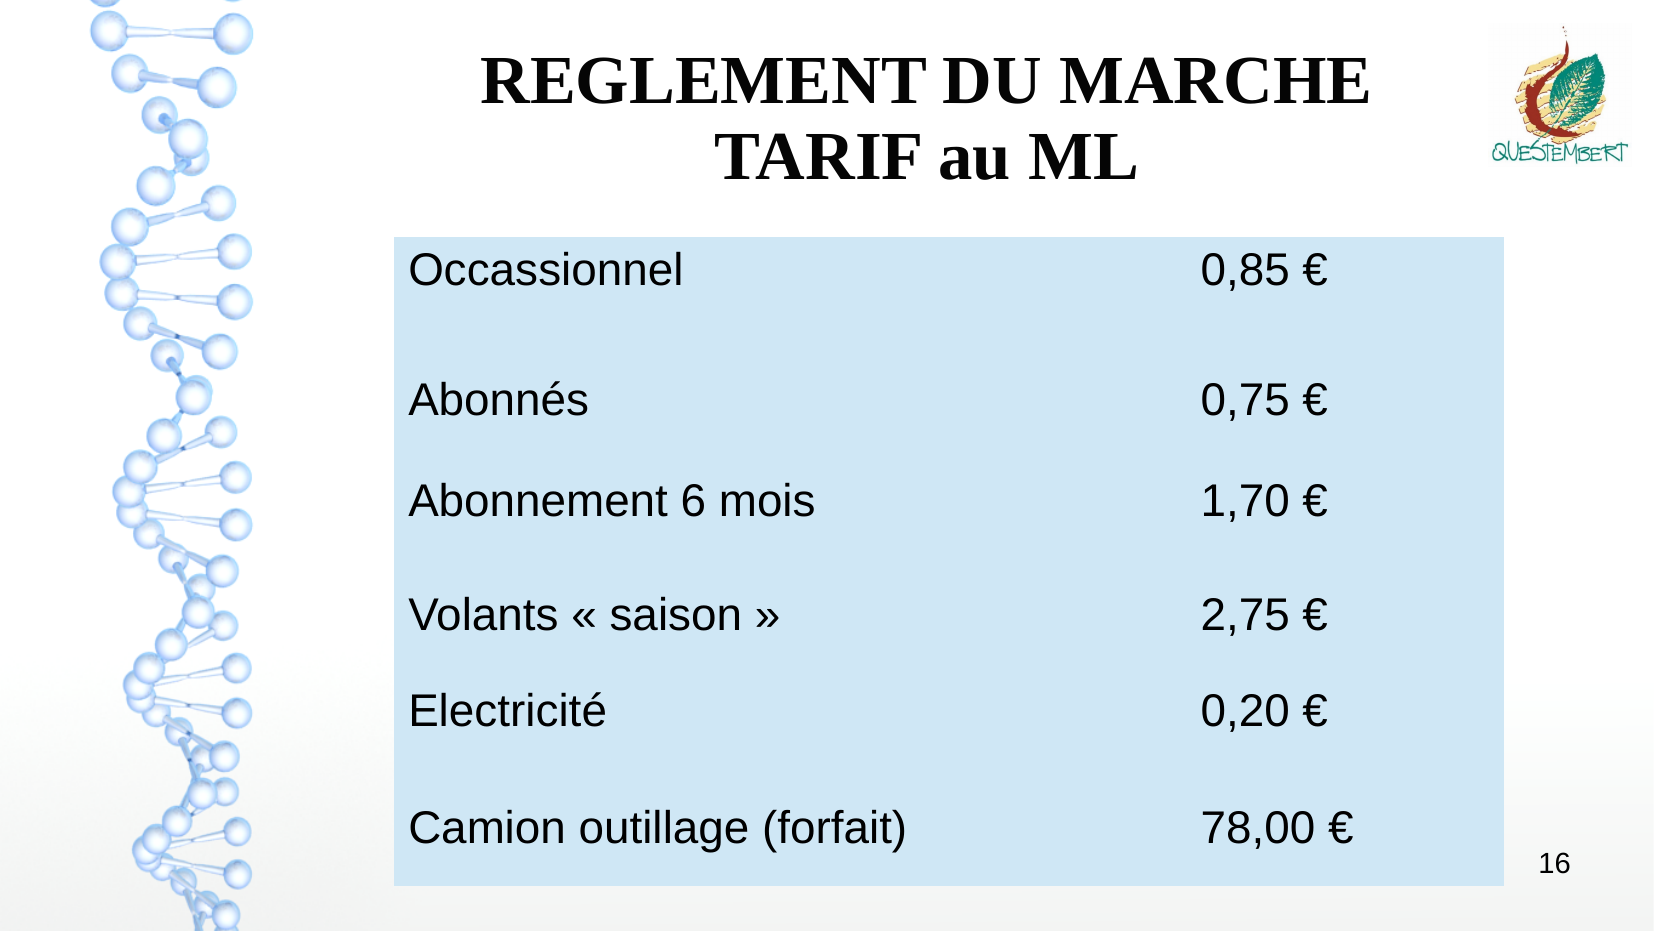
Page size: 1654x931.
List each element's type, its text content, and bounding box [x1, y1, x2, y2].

table_cell 78,00 € [1186, 794, 1504, 886]
table_cell 0,75 € [1186, 367, 1504, 467]
table_header 0,85 € [1186, 237, 1504, 367]
table_cell Electricité [394, 677, 1186, 794]
table_cell Abonnement 6 mois [394, 467, 1186, 582]
table_cell Abonnés [394, 367, 1186, 467]
table_cell 0,20 € [1186, 677, 1504, 794]
table_cell Volants « saison » [394, 582, 1186, 677]
table_cell 1,70 € [1186, 467, 1504, 582]
table_header Occassionnel [394, 237, 1186, 367]
table_cell Camion outillage (forfait) [394, 794, 1186, 886]
title REGLEMENT DU MARCHE TARIF au ML [318, 42, 1536, 195]
table_cell 2,75 € [1186, 582, 1504, 677]
picture [0, 0, 1654, 931]
